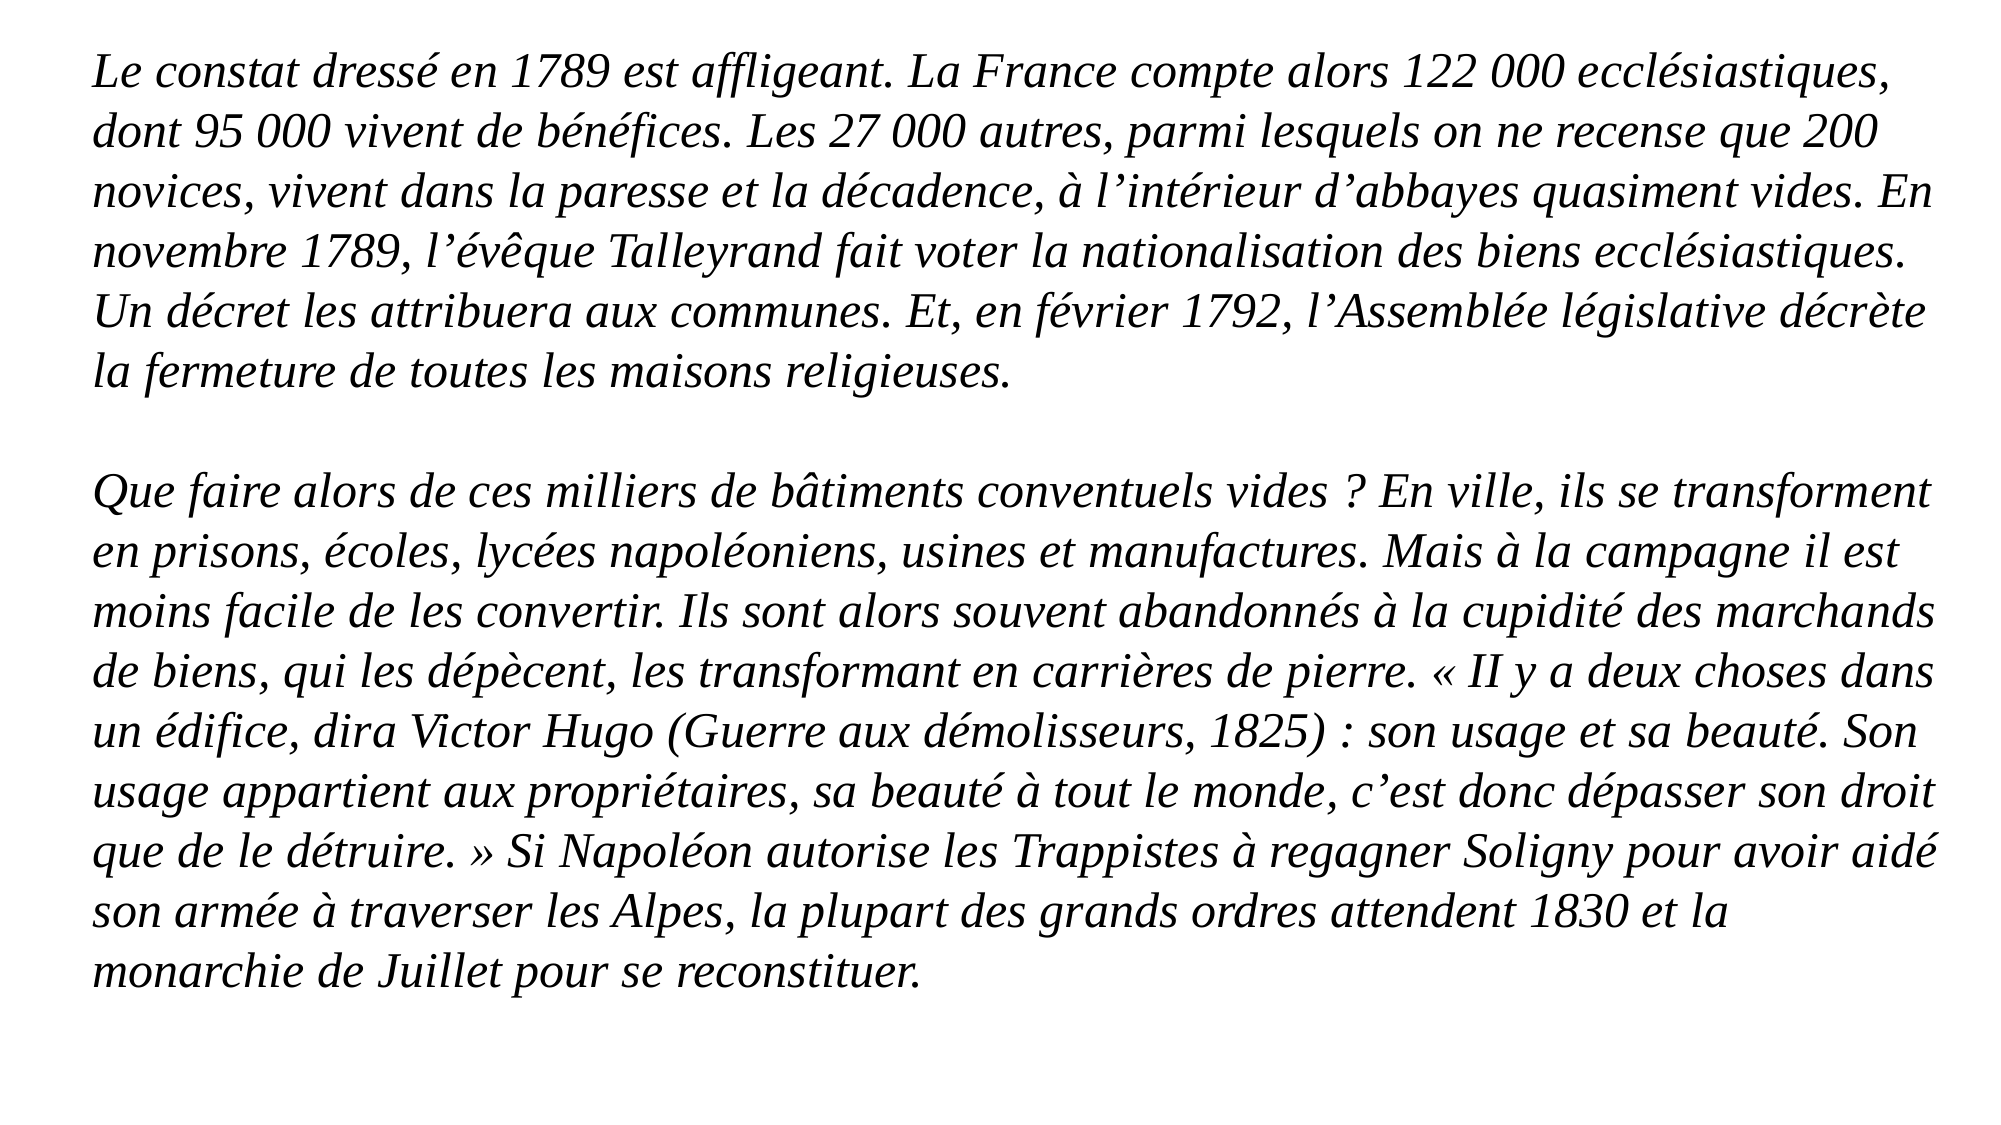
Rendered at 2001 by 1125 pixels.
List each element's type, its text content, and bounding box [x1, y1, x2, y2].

text_box Le constat dressé en 1789 est affligeant. La France compte alors 122 000 ecclésiastiques, dont 95 000 vivent de bénéfices. Les 27 000 autres, parmi lesquels on ne recense que 200 novices, vivent dans la paresse et la décadence, à l’intérieur d’abbayes quasiment vides. En novembre 1789, l’évêque Talleyrand fait voter la nationalisation des biens ecclésiastiques. Un décret les attribuera aux communes. Et, en février 1792, l’Assemblée législative décrète la fermeture de toutes les maisons religieuses. Que faire alors de ces milliers de bâtiments conventuels vides ? En ville, ils se transforment en prisons, écoles, lycées napoléoniens, usines et manufactures. Mais à la campagne il est moins facile de les convertir. Ils sont alors souvent abandonnés à la cupidité des marchands de biens, qui les dépècent, les transformant en carrières de pierre. « II y a deux choses dans un édifice, dira Victor Hugo (Guerre aux démolisseurs, 1825) : son usage et sa beauté. Son usage appartient aux propriétaires, sa beauté à tout le monde, c’est donc dépasser son droit que de le détruire. » Si Napoléon autorise les Trappistes à regagner Soligny pour avoir aidé son armée à traverser les Alpes, la plupart des grands ordres attendent 1830 et la monarchie de Juillet pour se reconstituer. [78, 29, 1959, 1015]
